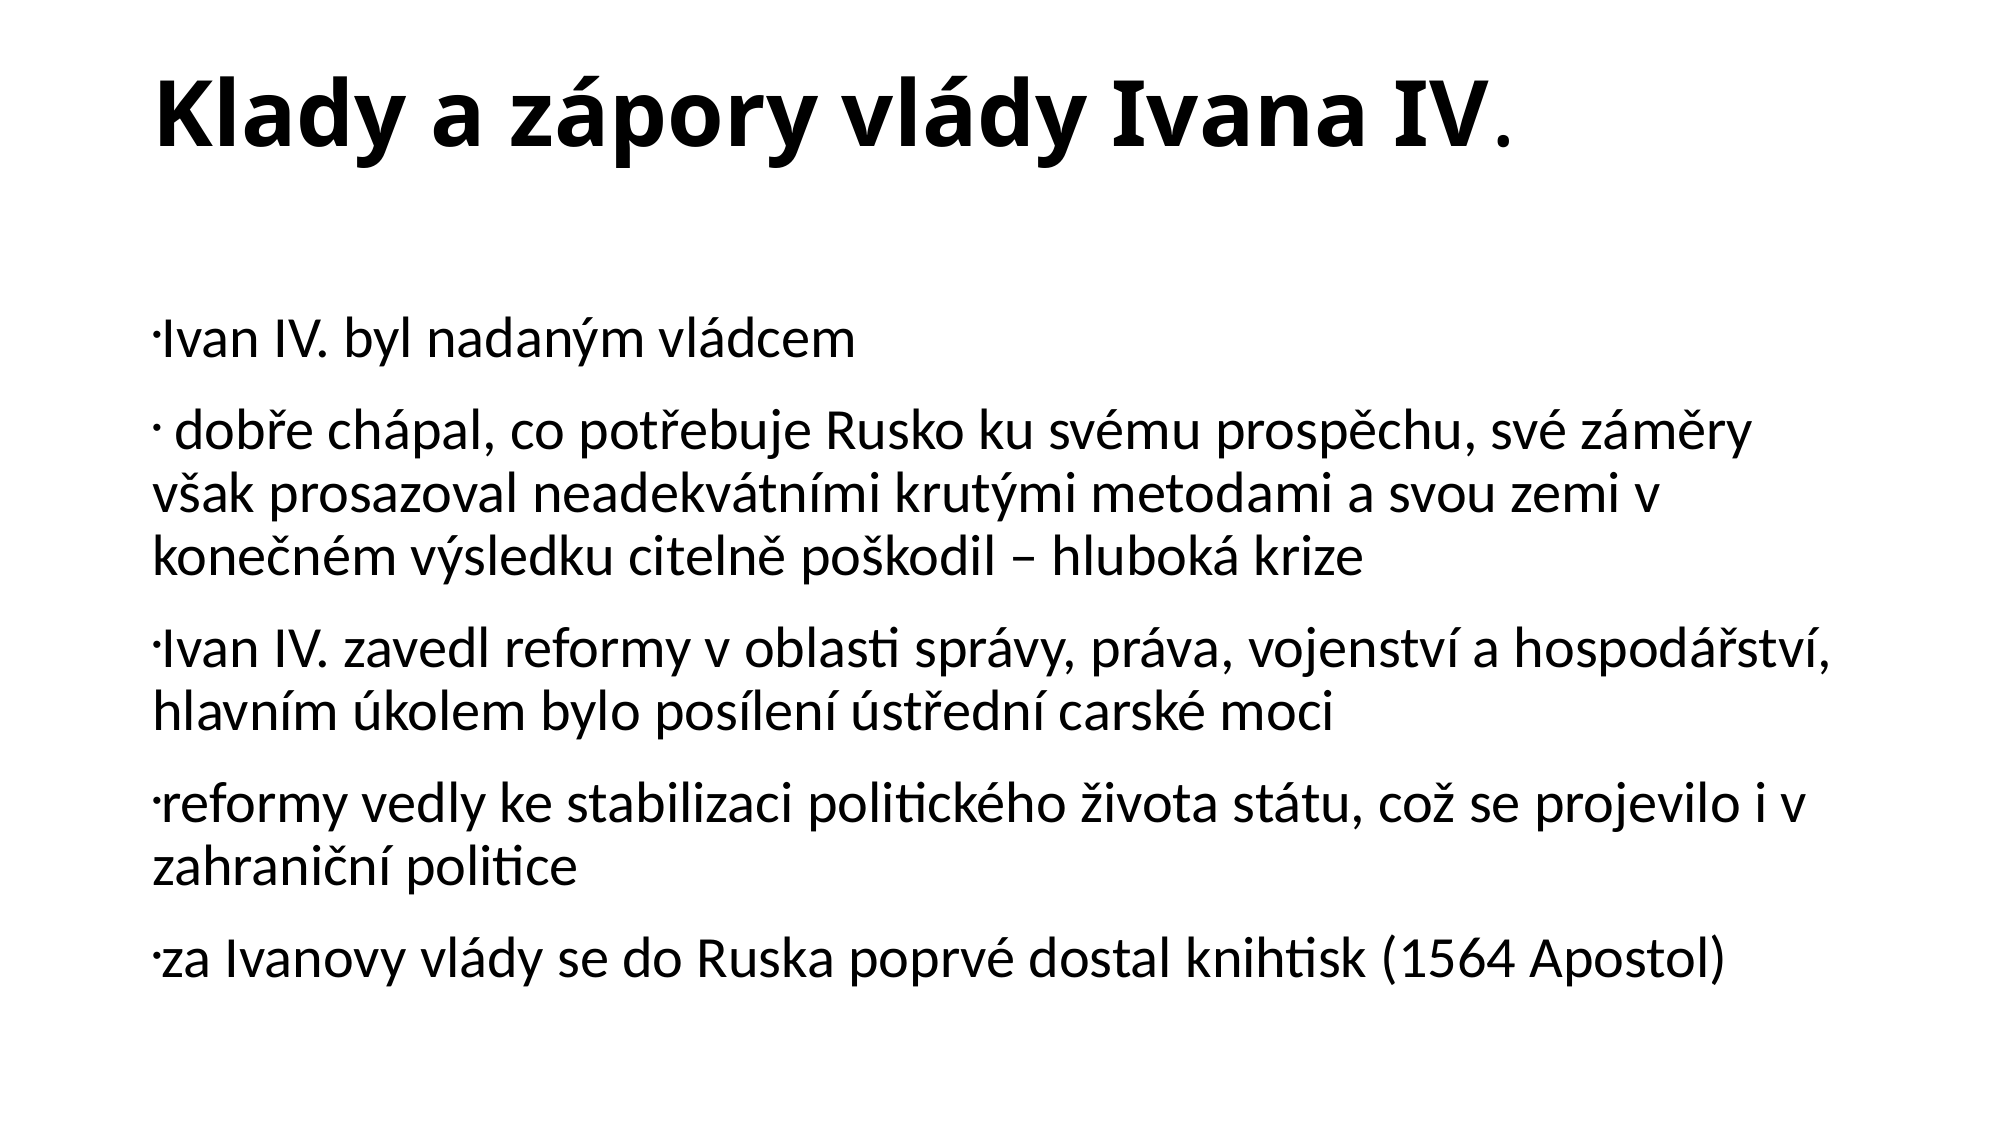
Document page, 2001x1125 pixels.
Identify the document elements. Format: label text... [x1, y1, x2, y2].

title Klady a zápory vlády Ivana IV. [137, 59, 1863, 278]
list Ivan IV. byl nadaným vládcem dobře chápal, co potřebuje Rusko ku svému prospěchu, své záměry však prosazoval neadekvátními krutými metodami a svou zemi v konečném výsledku citelně poškodil – hluboká krize Ivan IV. zavedl reformy v oblasti správy, práva, vojenství a hospodářství, hlavním úkolem bylo posílení ústřední carské moci reformy vedly ke stabilizaci politického života státu, což se projevilo i v zahraniční politice za Ivanovy vlády se do Ruska poprvé dostal knihtisk (1564 Apostol) [137, 299, 1863, 1014]
